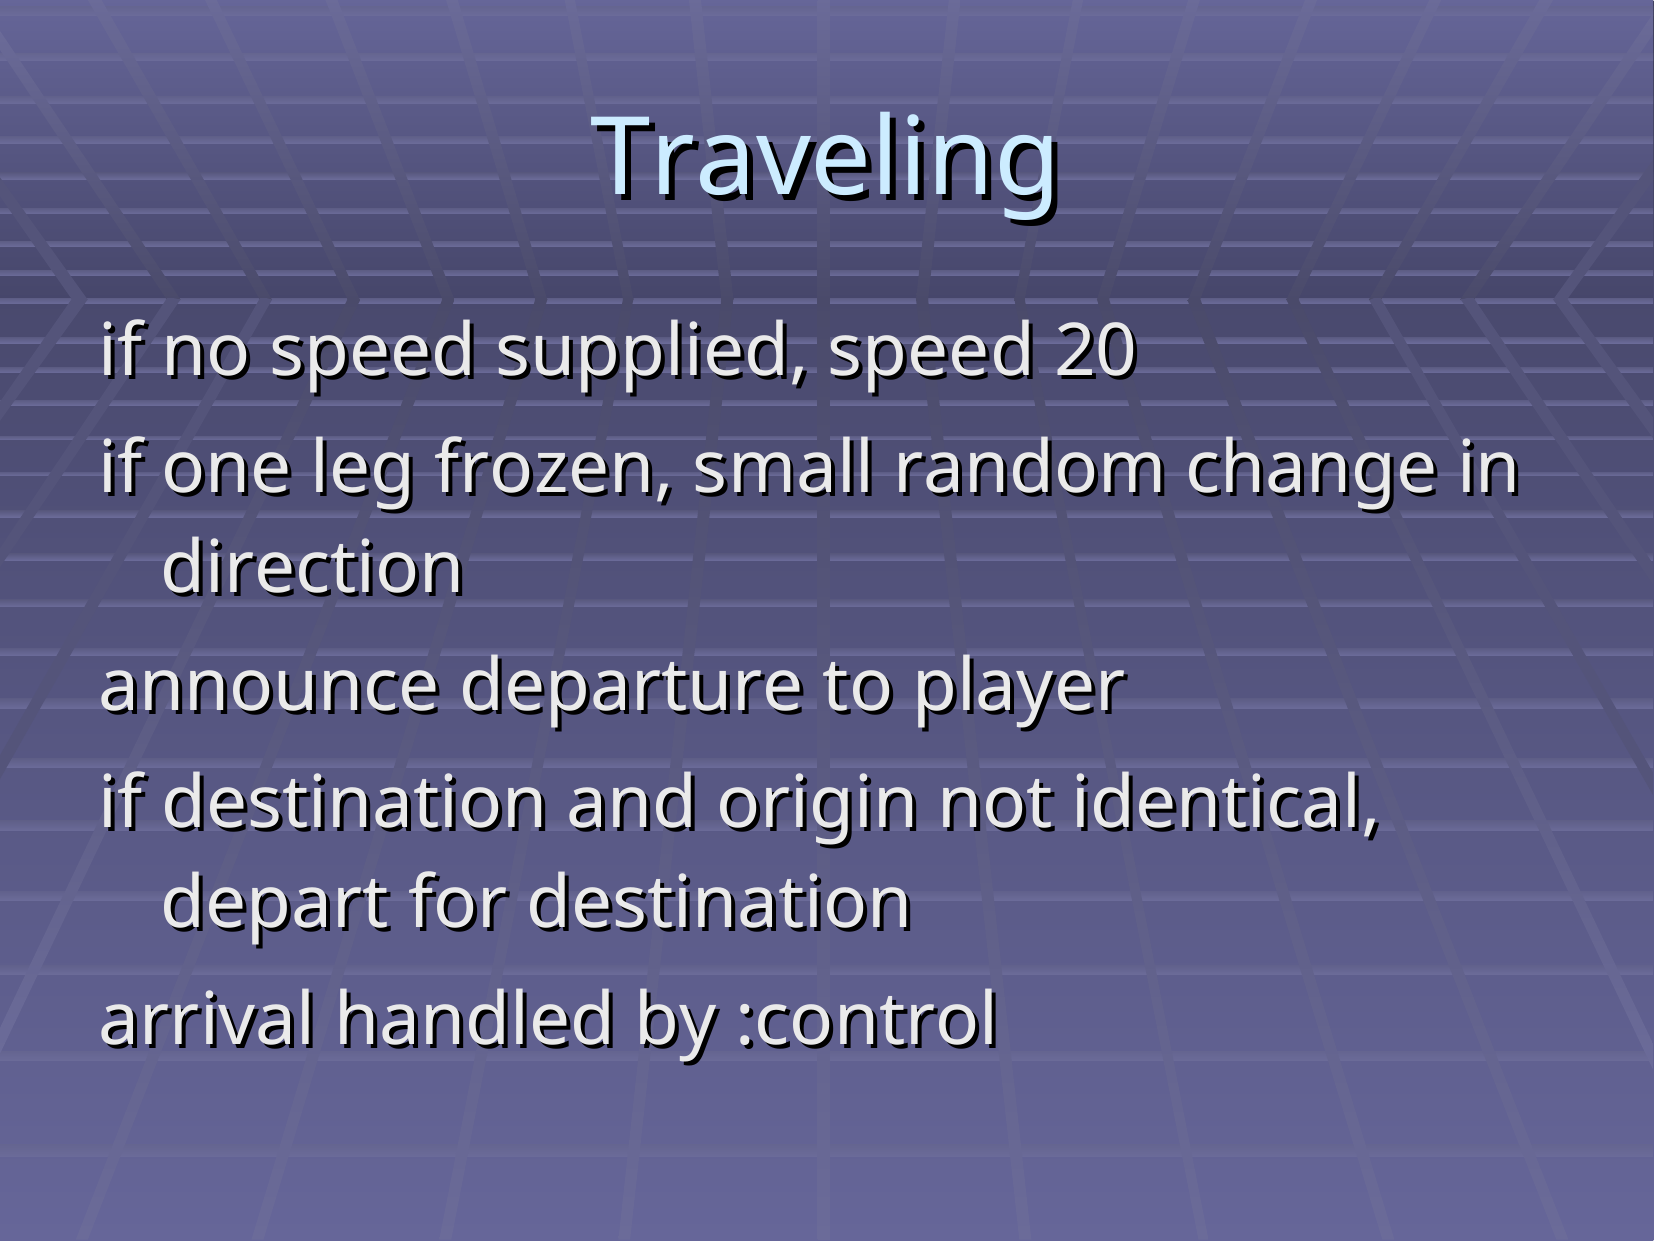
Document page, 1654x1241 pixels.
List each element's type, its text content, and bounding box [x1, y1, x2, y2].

list if no speed supplied, speed 20 if one leg frozen, small random change in direction announce departure to player if destination and origin not identical, depart for destination arrival handled by :control [82, 289, 1570, 1103]
title Traveling [82, 49, 1570, 257]
